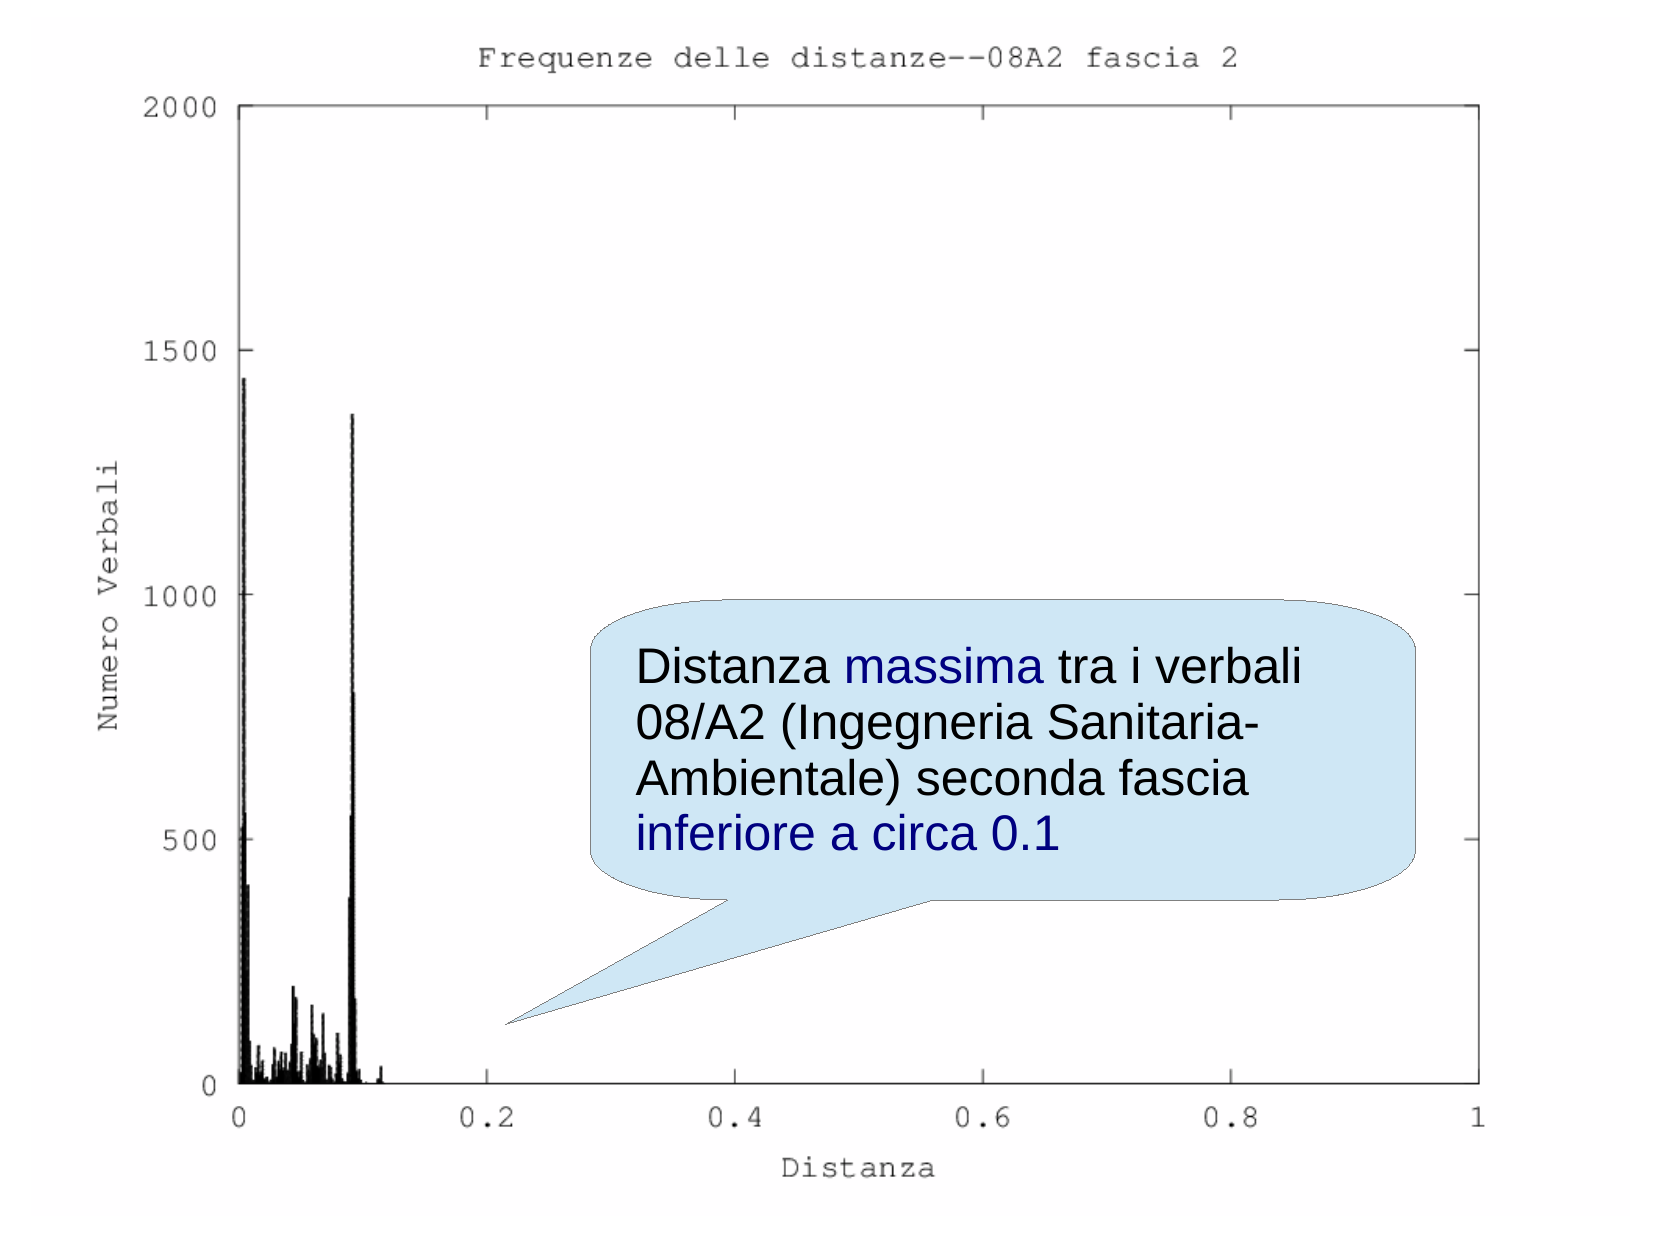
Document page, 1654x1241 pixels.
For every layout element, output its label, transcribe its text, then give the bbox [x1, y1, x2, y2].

picture [31, 17, 1630, 1216]
text_box Distanza massima tra i verbali 08/A2 (Ingegneria Sanitaria-Ambientale) seconda fascia inferiore a circa 0.1 [505, 599, 1416, 1025]
